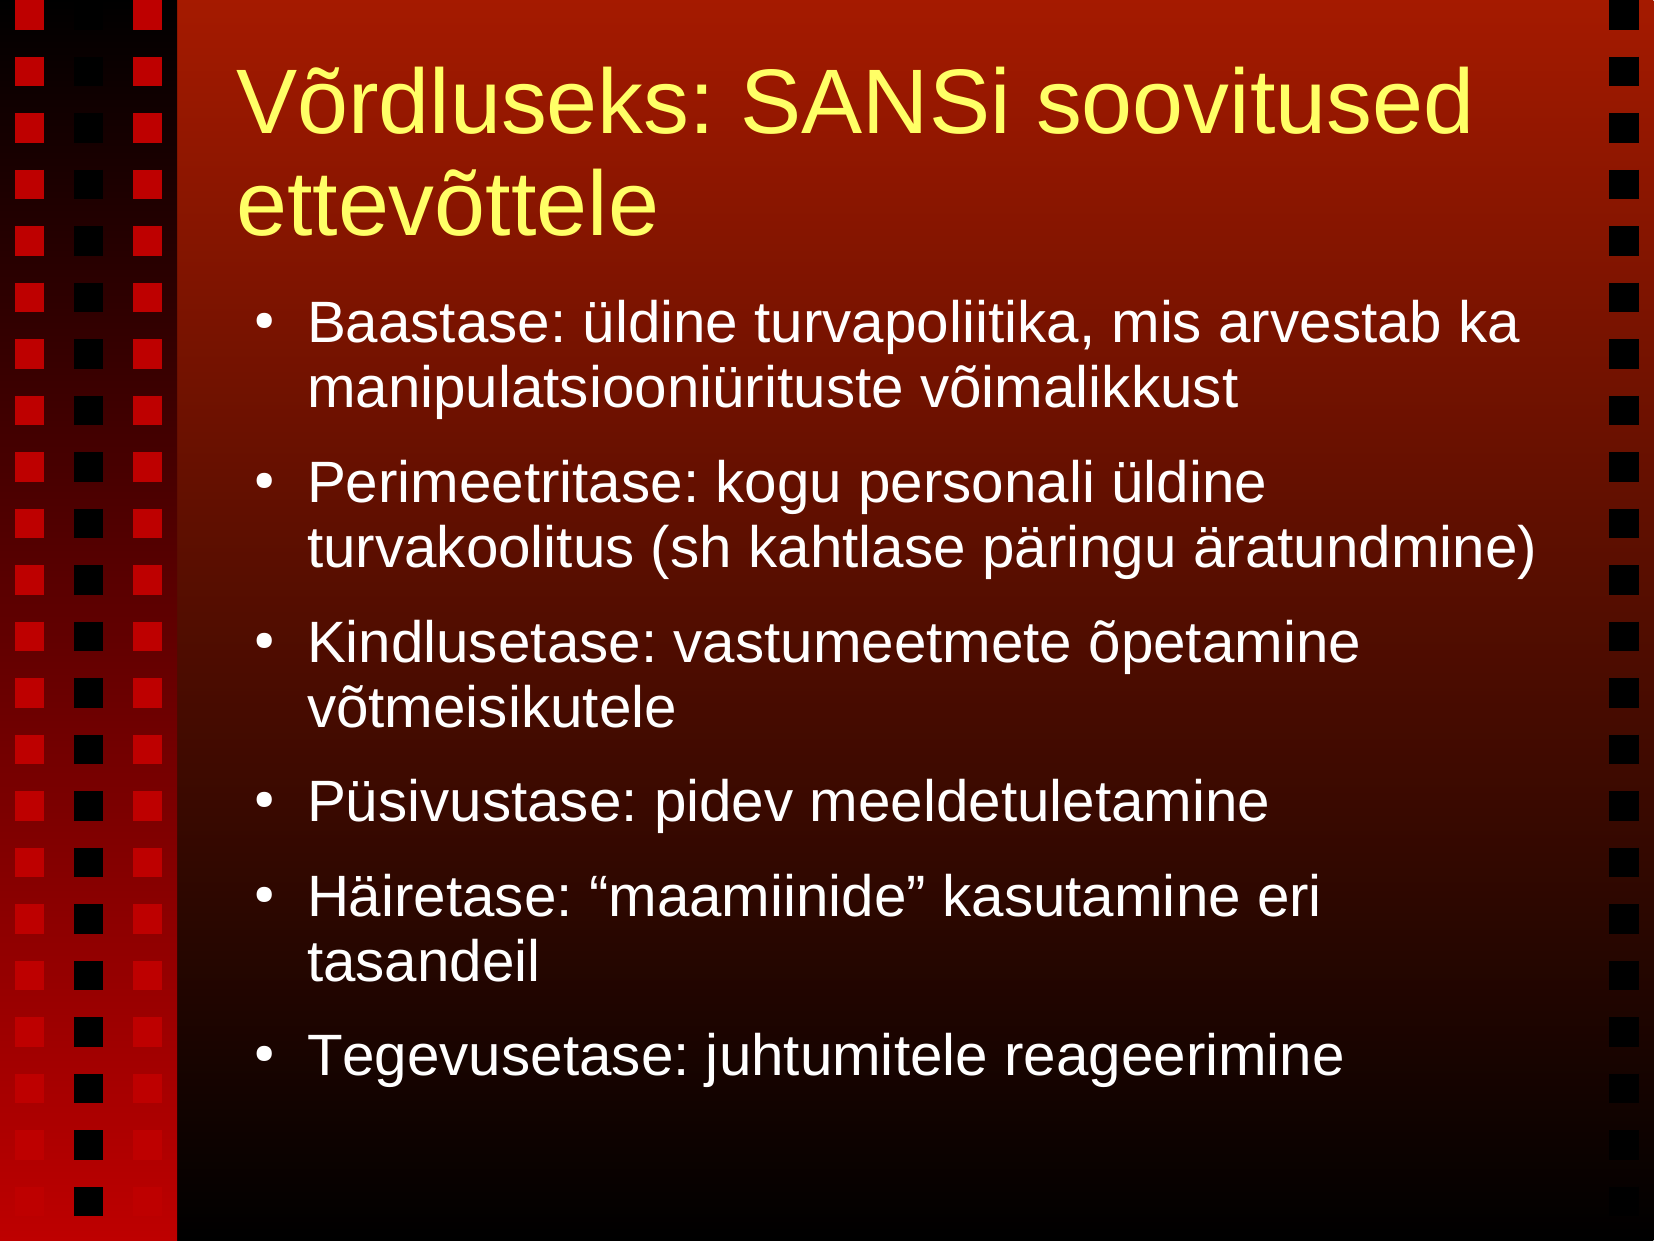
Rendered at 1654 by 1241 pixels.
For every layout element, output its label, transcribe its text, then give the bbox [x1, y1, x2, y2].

title Võrdluseks: SANSi soovitused ettevõttele [236, 49, 1571, 257]
list Baastase: üldine turvapoliitika, mis arvestab ka manipulatsiooniürituste võimalikkust Perimeetritase: kogu personali üldine turvakoolitus (sh kahtlase päringu äratundmine) Kindlusetase: vastumeetmete õpetamine võtmeisikutele Püsivustase: pidev meeldetuletamine Häiretase: “maamiinide” kasutamine eri tasandeil Tegevusetase: juhtumitele reageerimine [236, 290, 1571, 1109]
